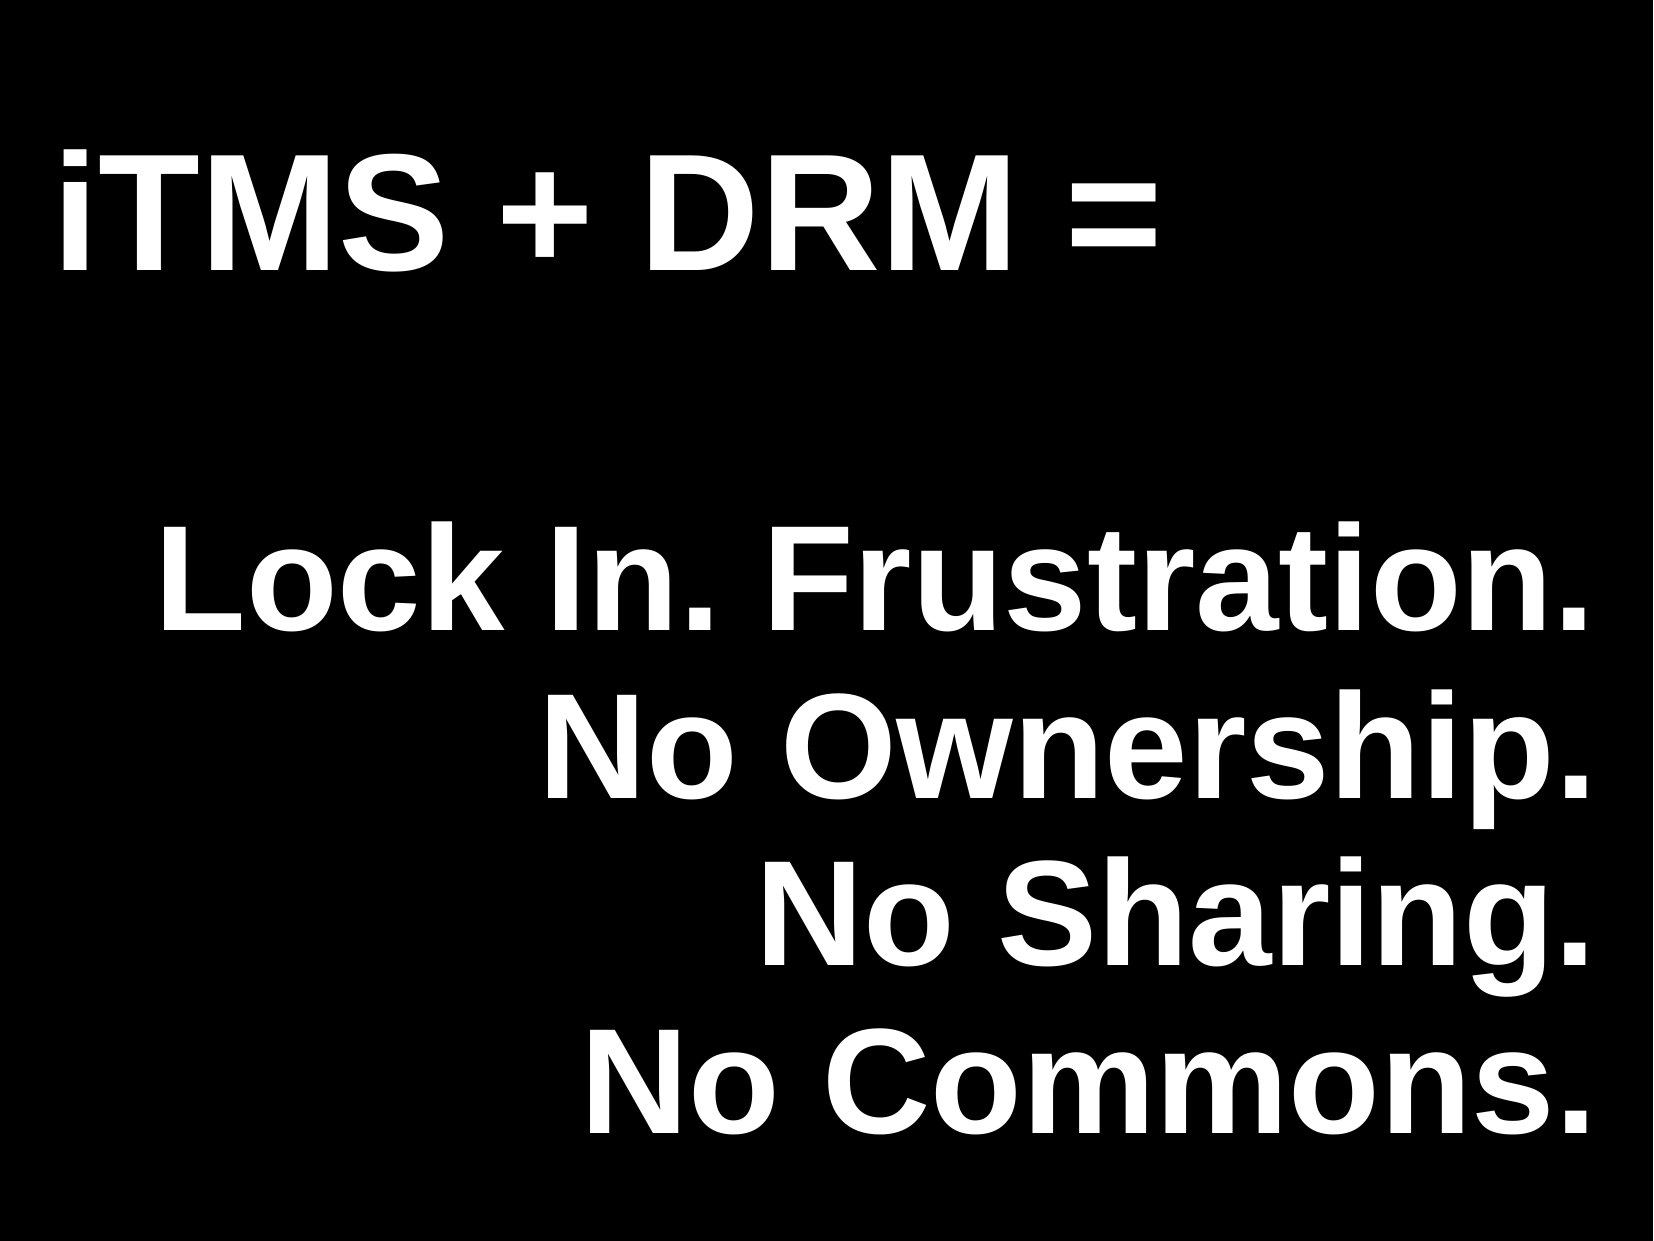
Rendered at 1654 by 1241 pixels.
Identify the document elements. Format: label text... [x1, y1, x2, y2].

text_box Lock In. Frustration. No Ownership. No Sharing. No Commons. [37, 487, 1613, 1176]
text_box iTMS + DRM = [37, 112, 1613, 376]
